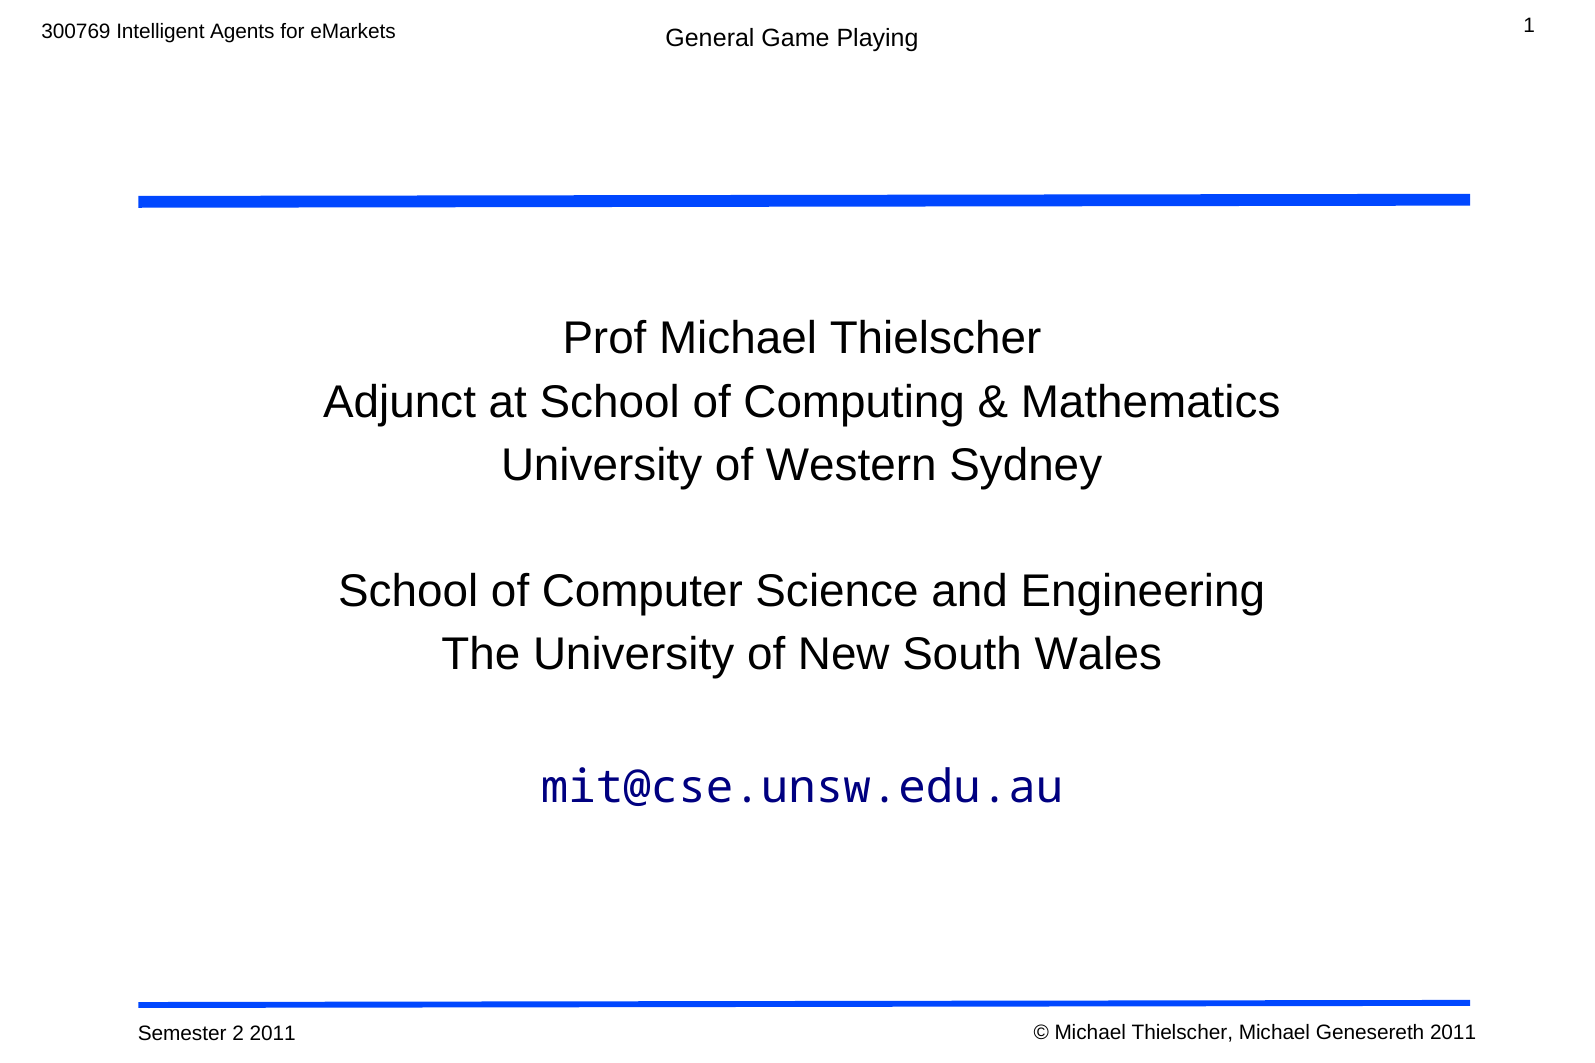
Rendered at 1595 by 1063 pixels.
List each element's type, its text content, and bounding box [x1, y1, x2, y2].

list Prof Michael Thielscher Adjunct at School of Computing & Mathematics University of Western Sydney School of Computer Science and Engineering The University of New South Wales mit@cse.unsw.edu.au [279, 312, 1325, 921]
